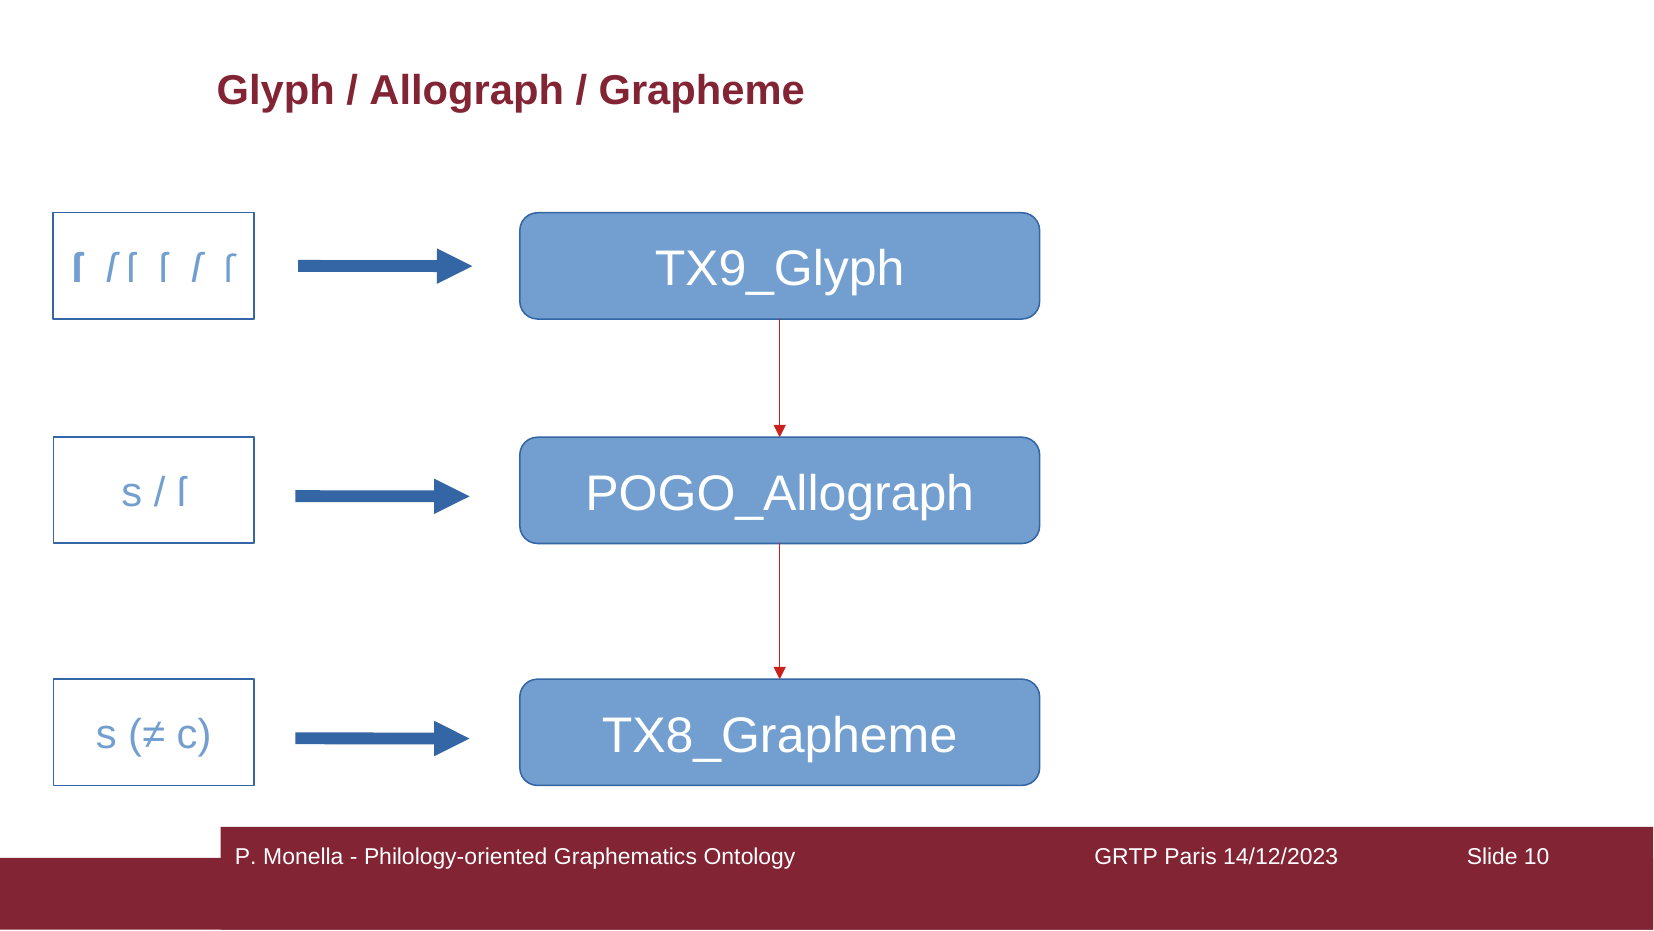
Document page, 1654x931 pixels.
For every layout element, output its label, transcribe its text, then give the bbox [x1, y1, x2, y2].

title Glyph / Allograph / Grapheme [201, 55, 1543, 124]
text_box s / ſ [53, 436, 255, 544]
text_box TX8_Grapheme [519, 679, 1040, 786]
text_box ſ ſ ſ ſ ſ ſ [53, 212, 254, 319]
text_box TX9_Glyph [519, 212, 1040, 320]
text_box POGO_Allograph [519, 437, 1040, 544]
text_box s (≠ c) [53, 679, 255, 786]
